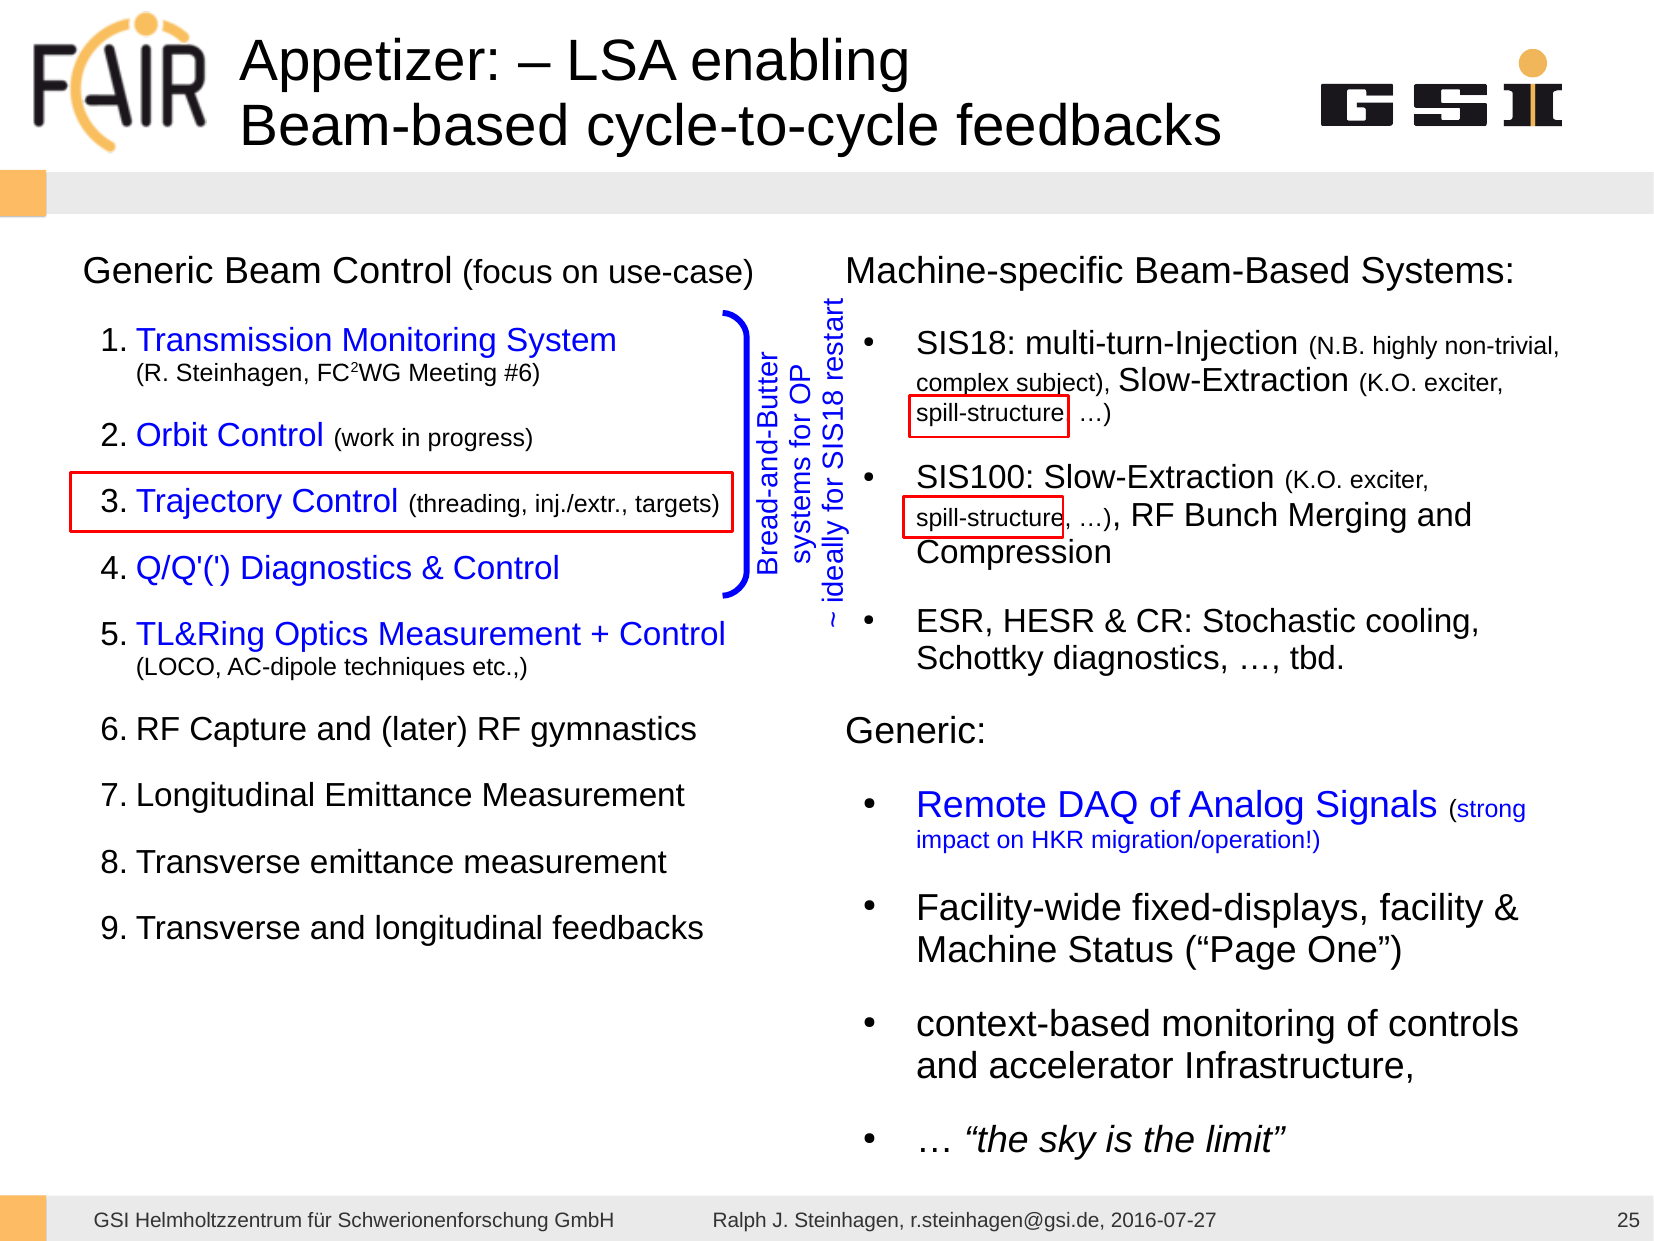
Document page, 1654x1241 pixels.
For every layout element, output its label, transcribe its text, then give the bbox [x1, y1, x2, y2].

list Machine-specific Beam-Based Systems: SIS18: multi-turn-Injection (N.B. highly non-trivial, complex subject), Slow-Extraction (K.O. exciter, spill‑structure, …) SIS100: Slow-Extraction (K.O. exciter, spill‑structure, …), RF Bunch Merging and Compression ESR, HESR & CR: Stochastic cooling, Schottky diagnostics, …, tbd. Generic: Remote DAQ of Analog Signals (strong impact on HKR migration/operation!) Facility-wide fixed-displays, facility & Machine Status (“Page One”) context-based monitoring of controls and accelerator Infrastructure, … “the sky is the limit” [845, 249, 1572, 1158]
text_box Bread-and-Butter systems for OP ~ ideally for SIS18 restart [743, 274, 869, 644]
list Generic Beam Control (focus on use-case) Transmission Monitoring System (R. Steinhagen, FC2WG Meeting #6) Orbit Control (work in progress) Trajectory Control (threading, inj./extr., targets) Q/Q'(') Diagnostics & Control TL&Ring Optics Measurement + Control (LOCO, AC-dipole techniques etc.,) RF Capture and (later) RF gymnastics Longitudinal Emittance Measurement Transverse emittance measurement Transverse and longitudinal feedbacks [82, 249, 809, 1158]
list Generic Beam Control (focus on use-case) Transmission Monitoring System (R. Steinhagen, FC2WG Meeting #6) Orbit Control (work in progress) Trajectory Control (threading, inj./extr., targets) Q/Q'(') Diagnostics & Control TL&Ring Optics Measurement + Control (LOCO, AC-dipole techniques etc.,) RF Capture and (later) RF gymnastics Longitudinal Emittance Measurement Transverse emittance measurement Transverse and longitudinal feedbacks [82, 474, 731, 530]
picture [1319, 46, 1564, 129]
picture [33, 10, 207, 155]
title Appetizer: – LSA enabling Beam-based cycle-to-cycle feedbacks [239, 23, 1301, 162]
